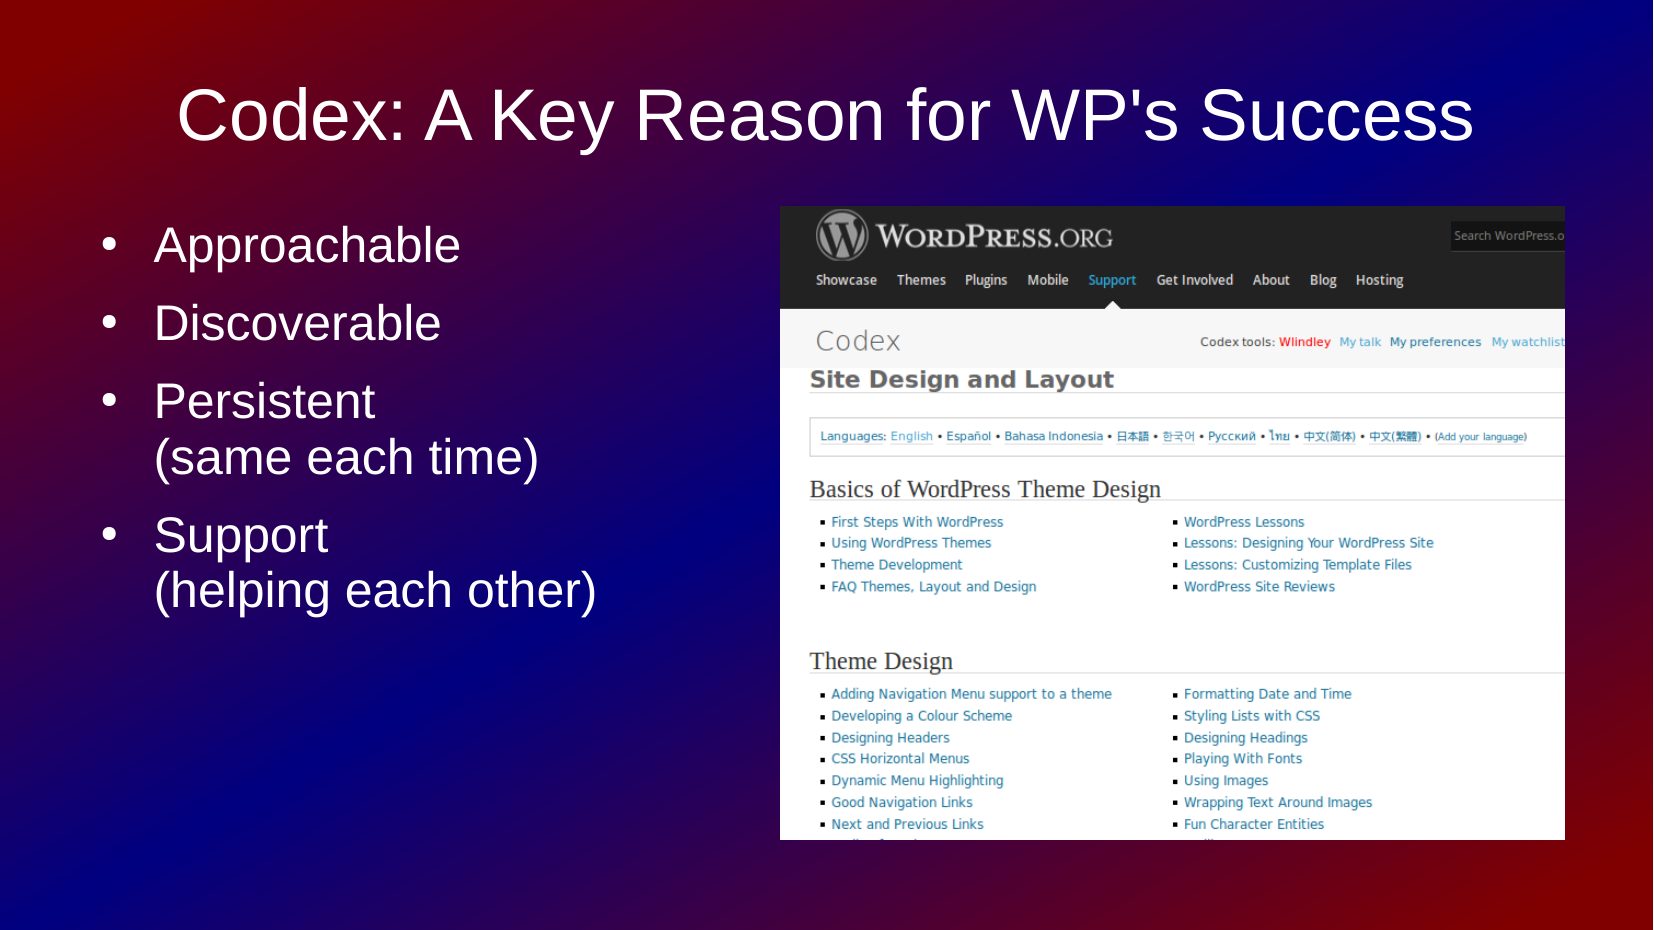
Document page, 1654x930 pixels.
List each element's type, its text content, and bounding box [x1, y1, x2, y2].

picture [780, 206, 1565, 841]
list Approachable Discoverable Persistent (same each time) Support (helping each other) [82, 217, 706, 757]
title Codex: A Key Reason for WP's Success [82, 37, 1571, 193]
